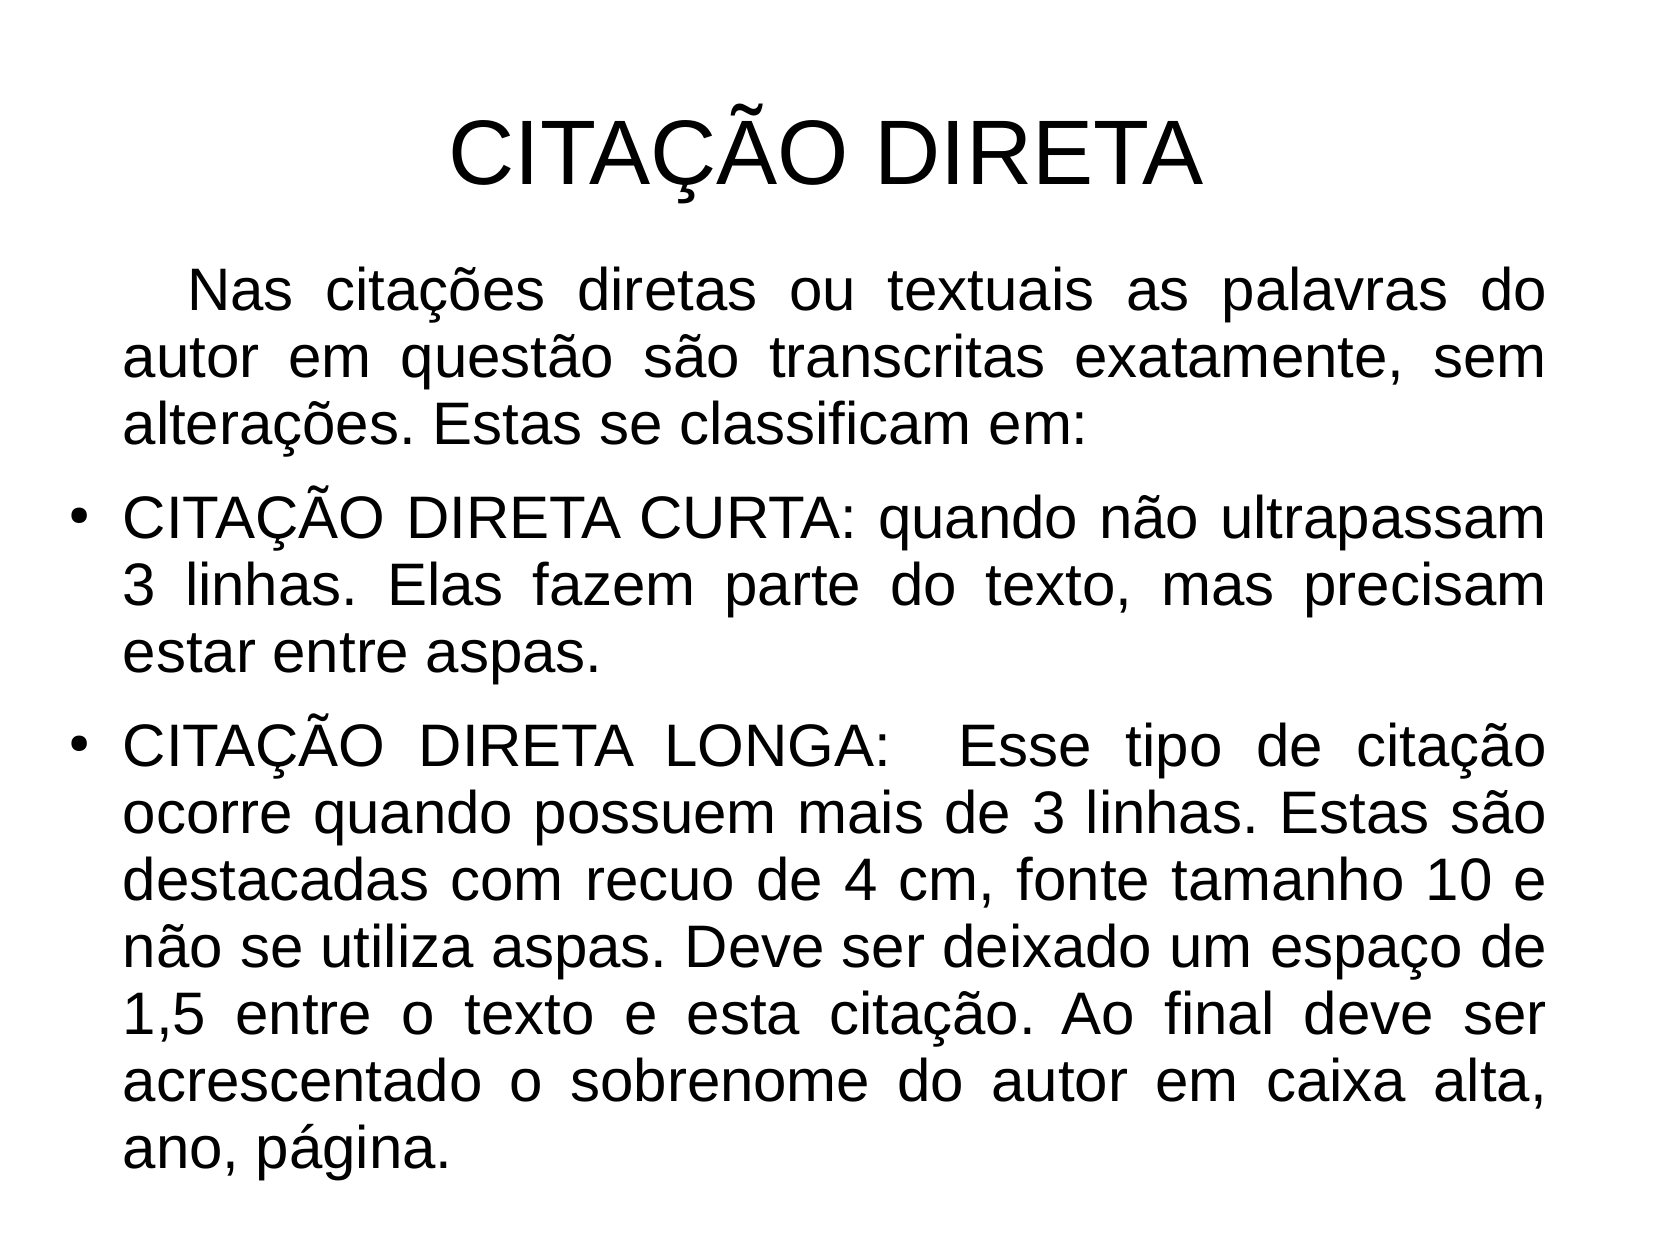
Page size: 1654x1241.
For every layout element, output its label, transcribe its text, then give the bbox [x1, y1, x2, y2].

title CITAÇÃO DIRETA [82, 49, 1571, 257]
list Nas citações diretas ou textuais as palavras do autor em questão são transcritas exatamente, sem alterações. Estas se classificam em: CITAÇÃO DIRETA CURTA: quando não ultrapassam 3 linhas. Elas fazem parte do texto, mas precisam estar entre aspas. CITAÇÃO DIRETA LONGA: Esse tipo de citação ocorre quando possuem mais de 3 linhas. Estas são destacadas com recuo de 4 cm, fonte tamanho 10 e não se utiliza aspas. Deve ser deixado um espaço de 1,5 entre o texto e esta citação. Ao final deve ser acrescentado o sobrenome do autor em caixa alta, ano, página. [59, 256, 1548, 1193]
